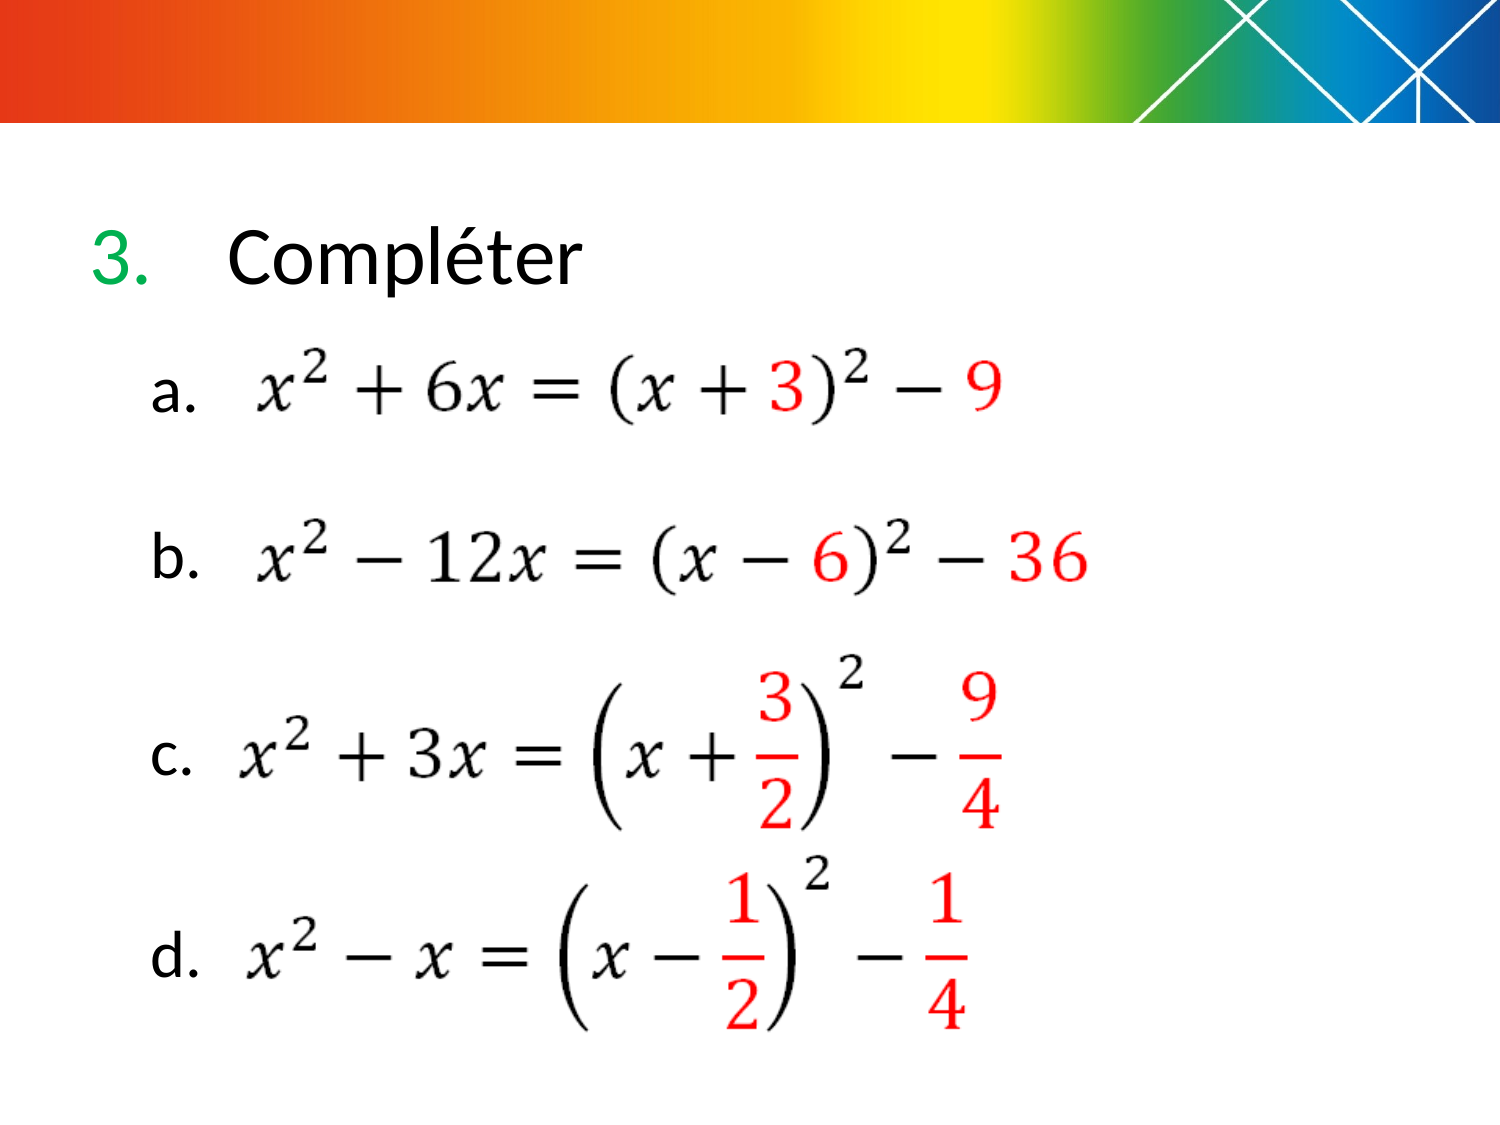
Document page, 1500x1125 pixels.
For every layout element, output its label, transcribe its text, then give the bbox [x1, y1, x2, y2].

picture [1340, 0, 1500, 123]
picture [218, 645, 1016, 841]
text_box Compléter [75, 164, 1500, 339]
text_box a. b. c. d. [135, 337, 691, 1079]
picture [230, 846, 996, 1048]
picture [242, 337, 1024, 429]
picture [242, 503, 1110, 601]
picture [0, 0, 1359, 123]
